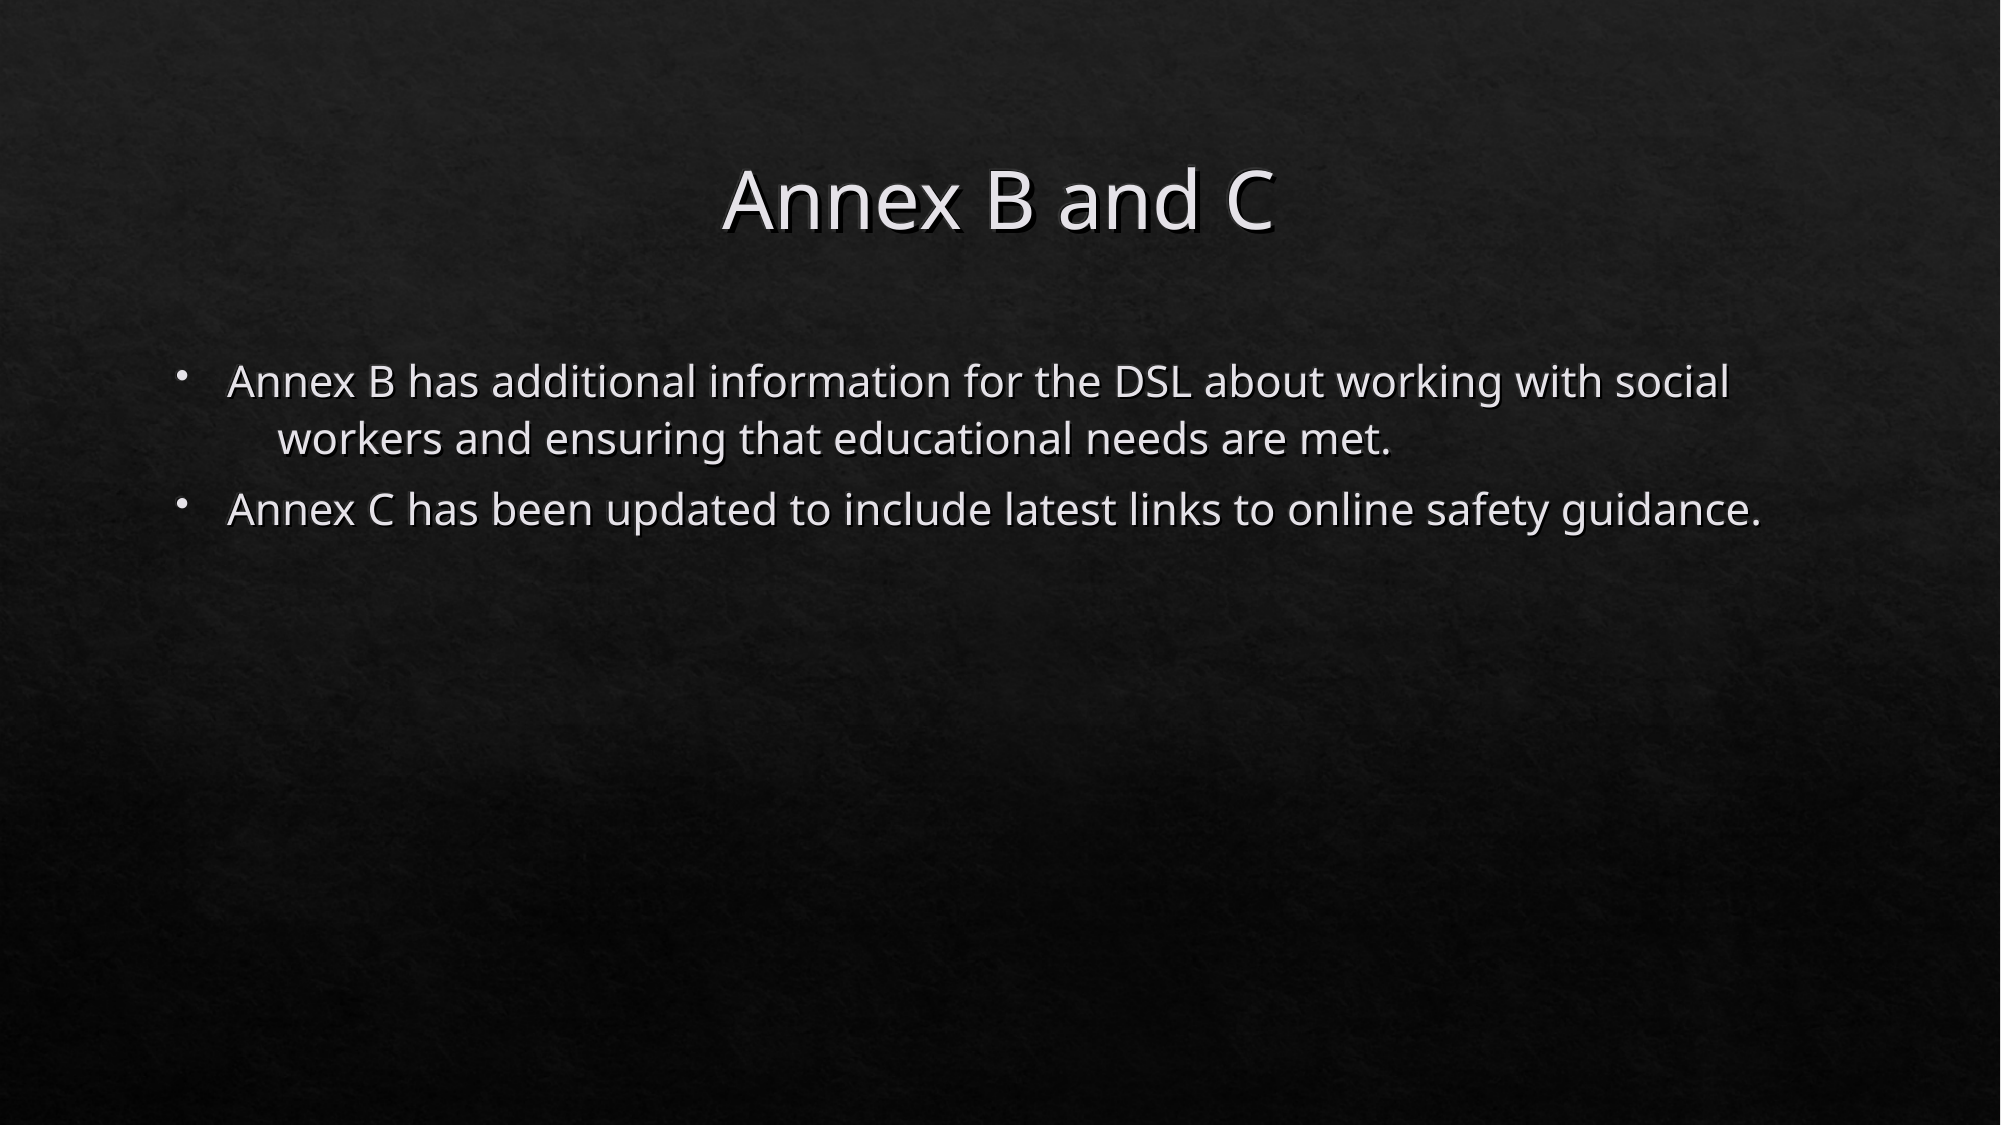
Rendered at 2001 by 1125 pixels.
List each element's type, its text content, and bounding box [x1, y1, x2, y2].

list Annex B has additional information for the DSL about working with social workers and ensuring that educational needs are met. Annex C has been updated to include latest links to online safety guidance. [149, 340, 1849, 951]
title Annex B and C [149, 99, 1849, 307]
